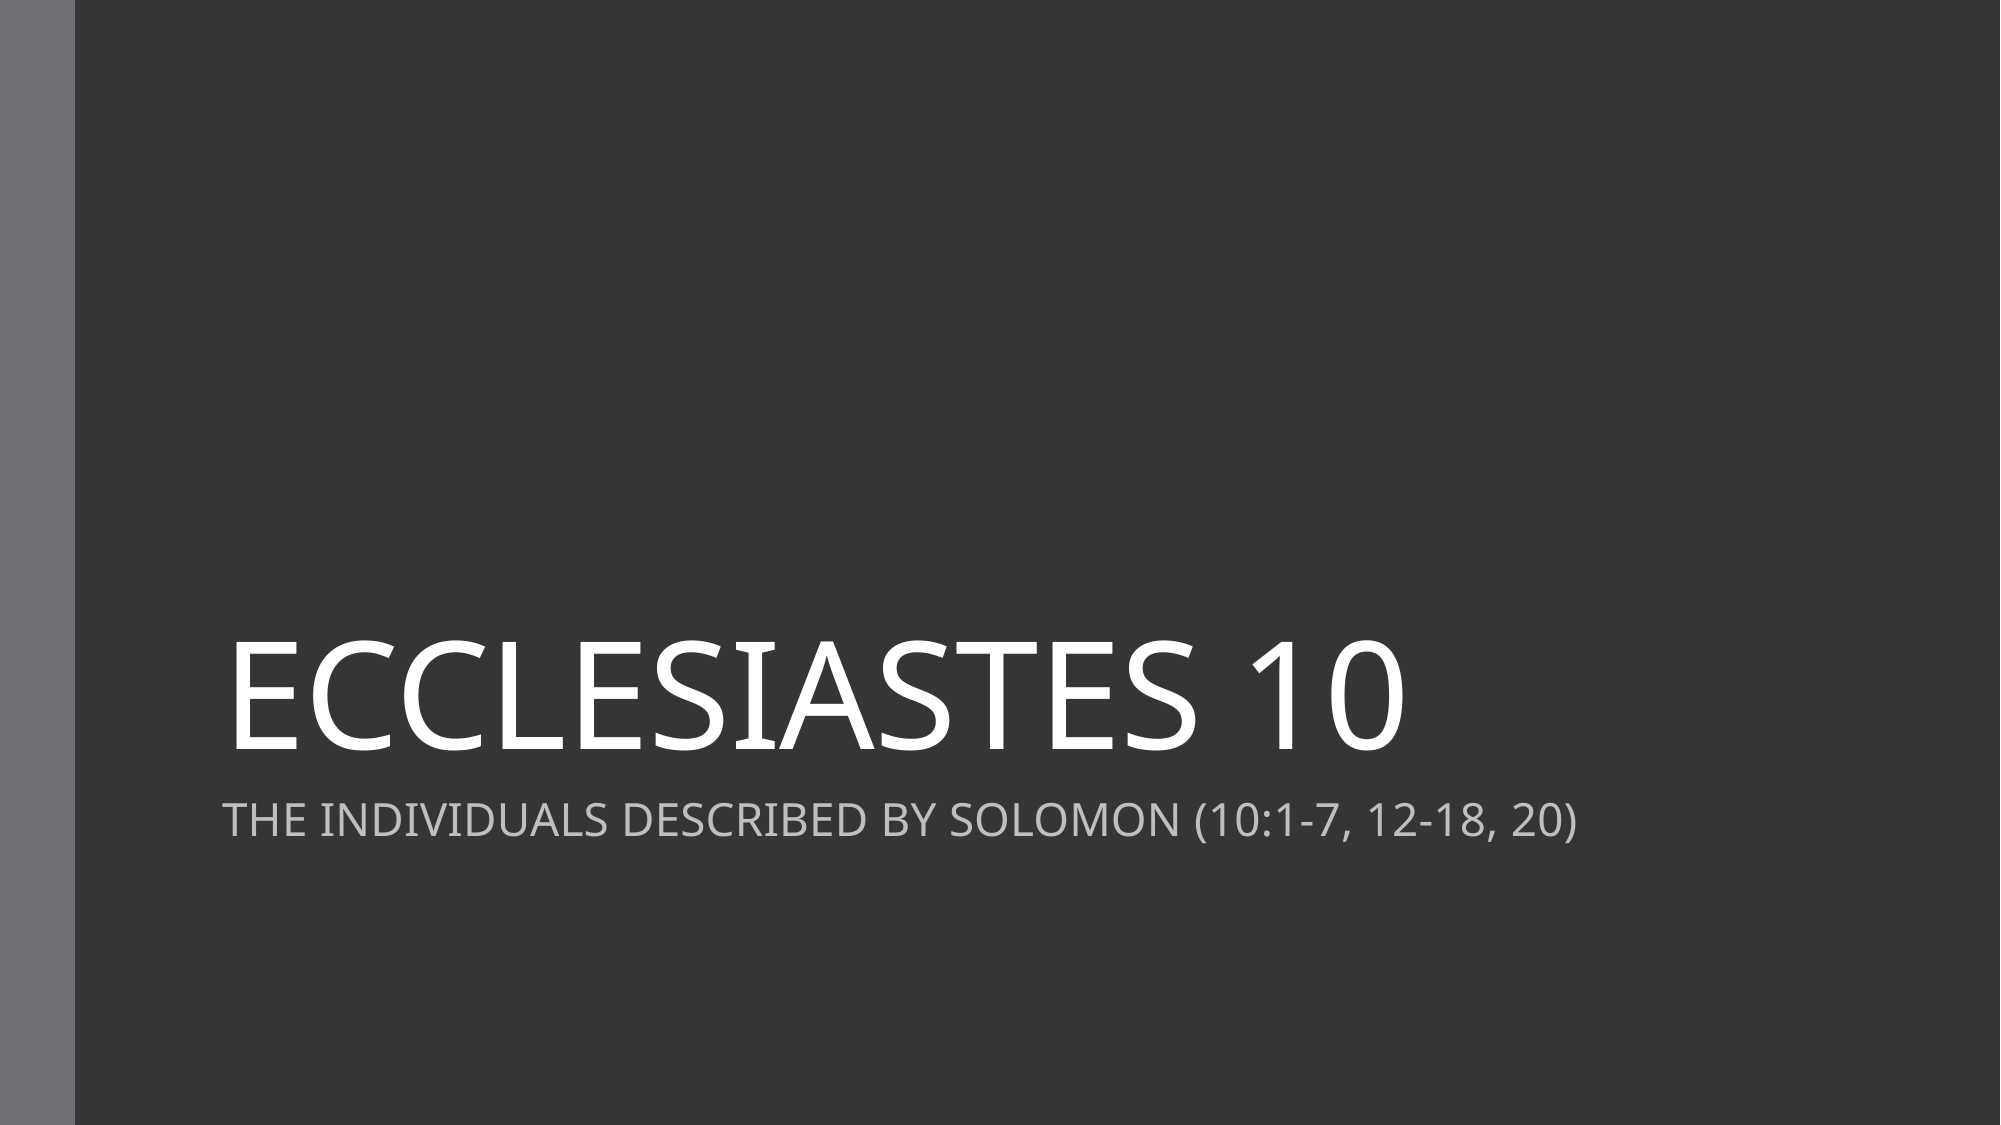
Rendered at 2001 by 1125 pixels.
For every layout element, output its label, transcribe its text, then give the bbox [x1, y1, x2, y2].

subtitle THE INDIVIDUALS DESCRIBED BY SOLOMON (10:1-7, 12-18, 20) [206, 787, 1752, 1066]
title ECCLESIASTES 10 [206, 124, 1752, 787]
